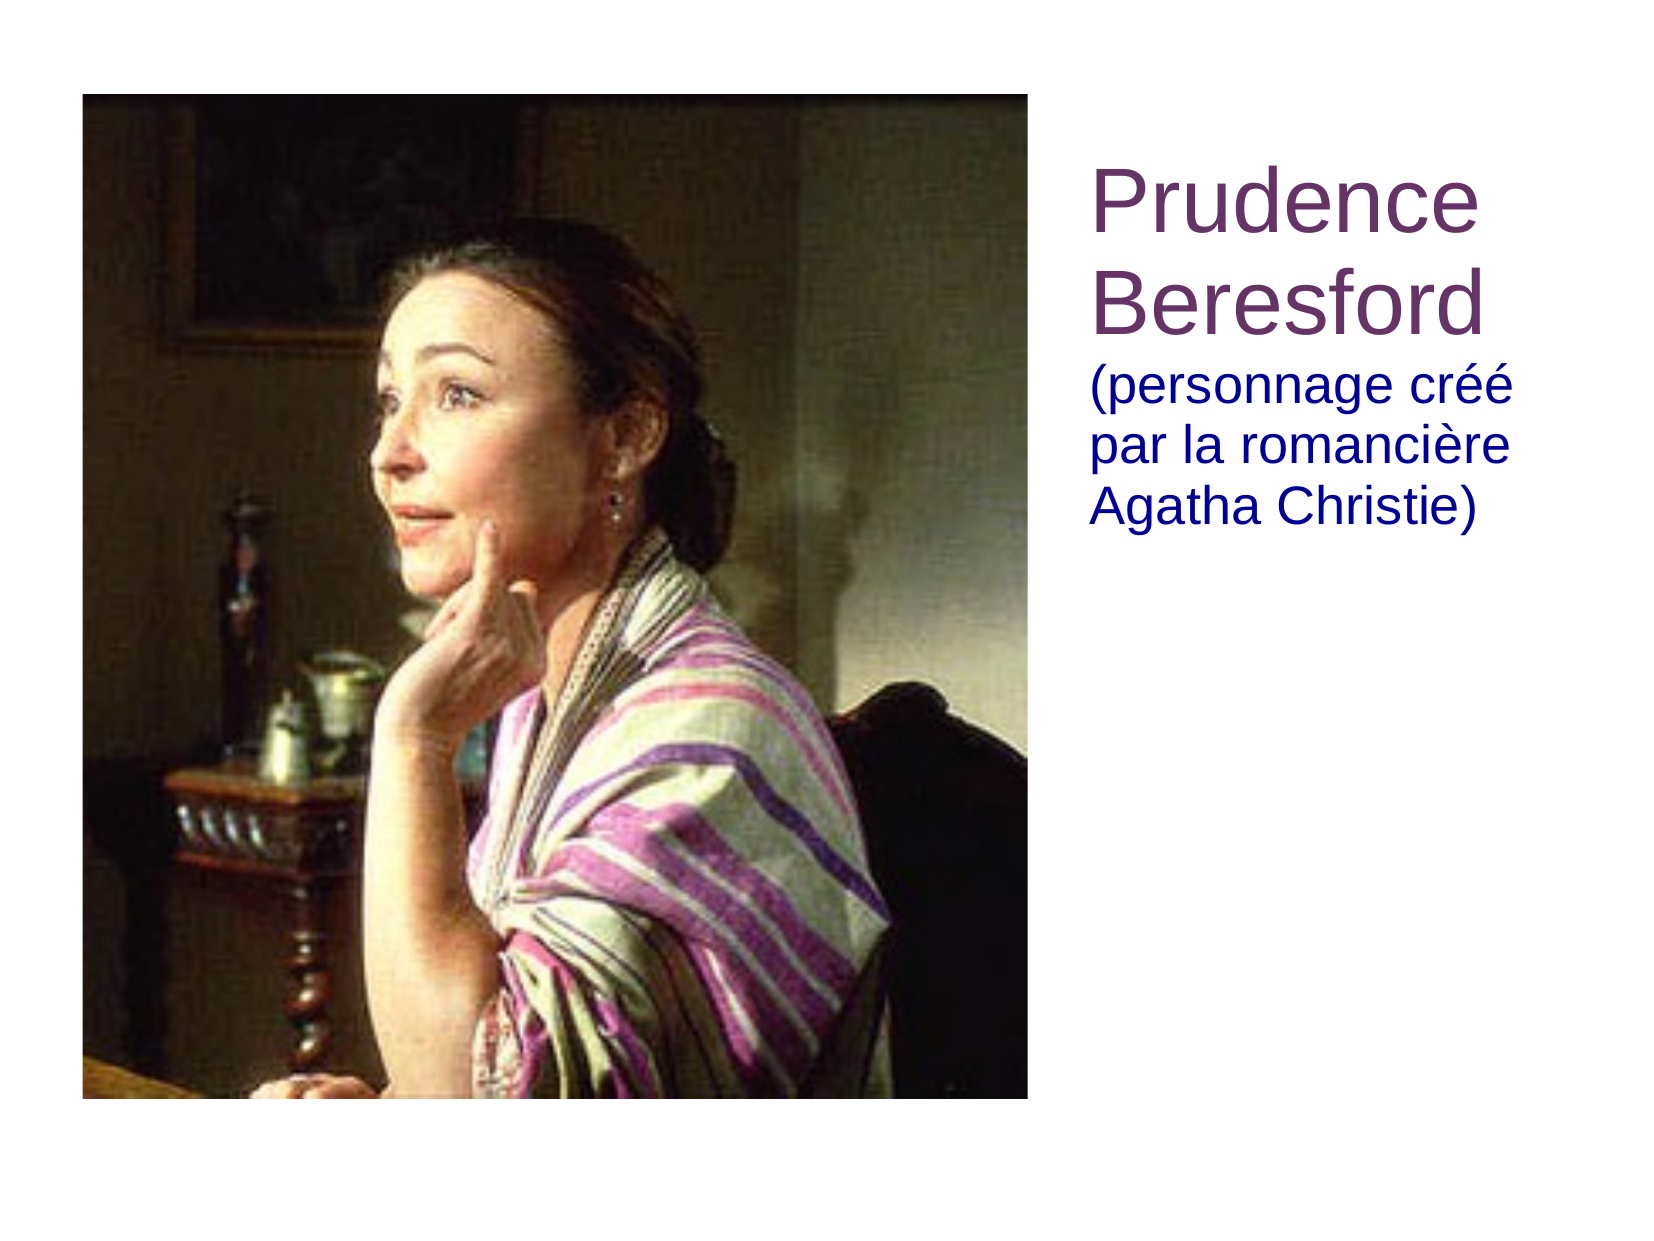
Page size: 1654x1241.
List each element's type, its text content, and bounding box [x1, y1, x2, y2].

text_box Prudence Beresford (personnage créé par la romancière Agatha Christie) [1074, 141, 1571, 544]
picture [82, 94, 1028, 1099]
